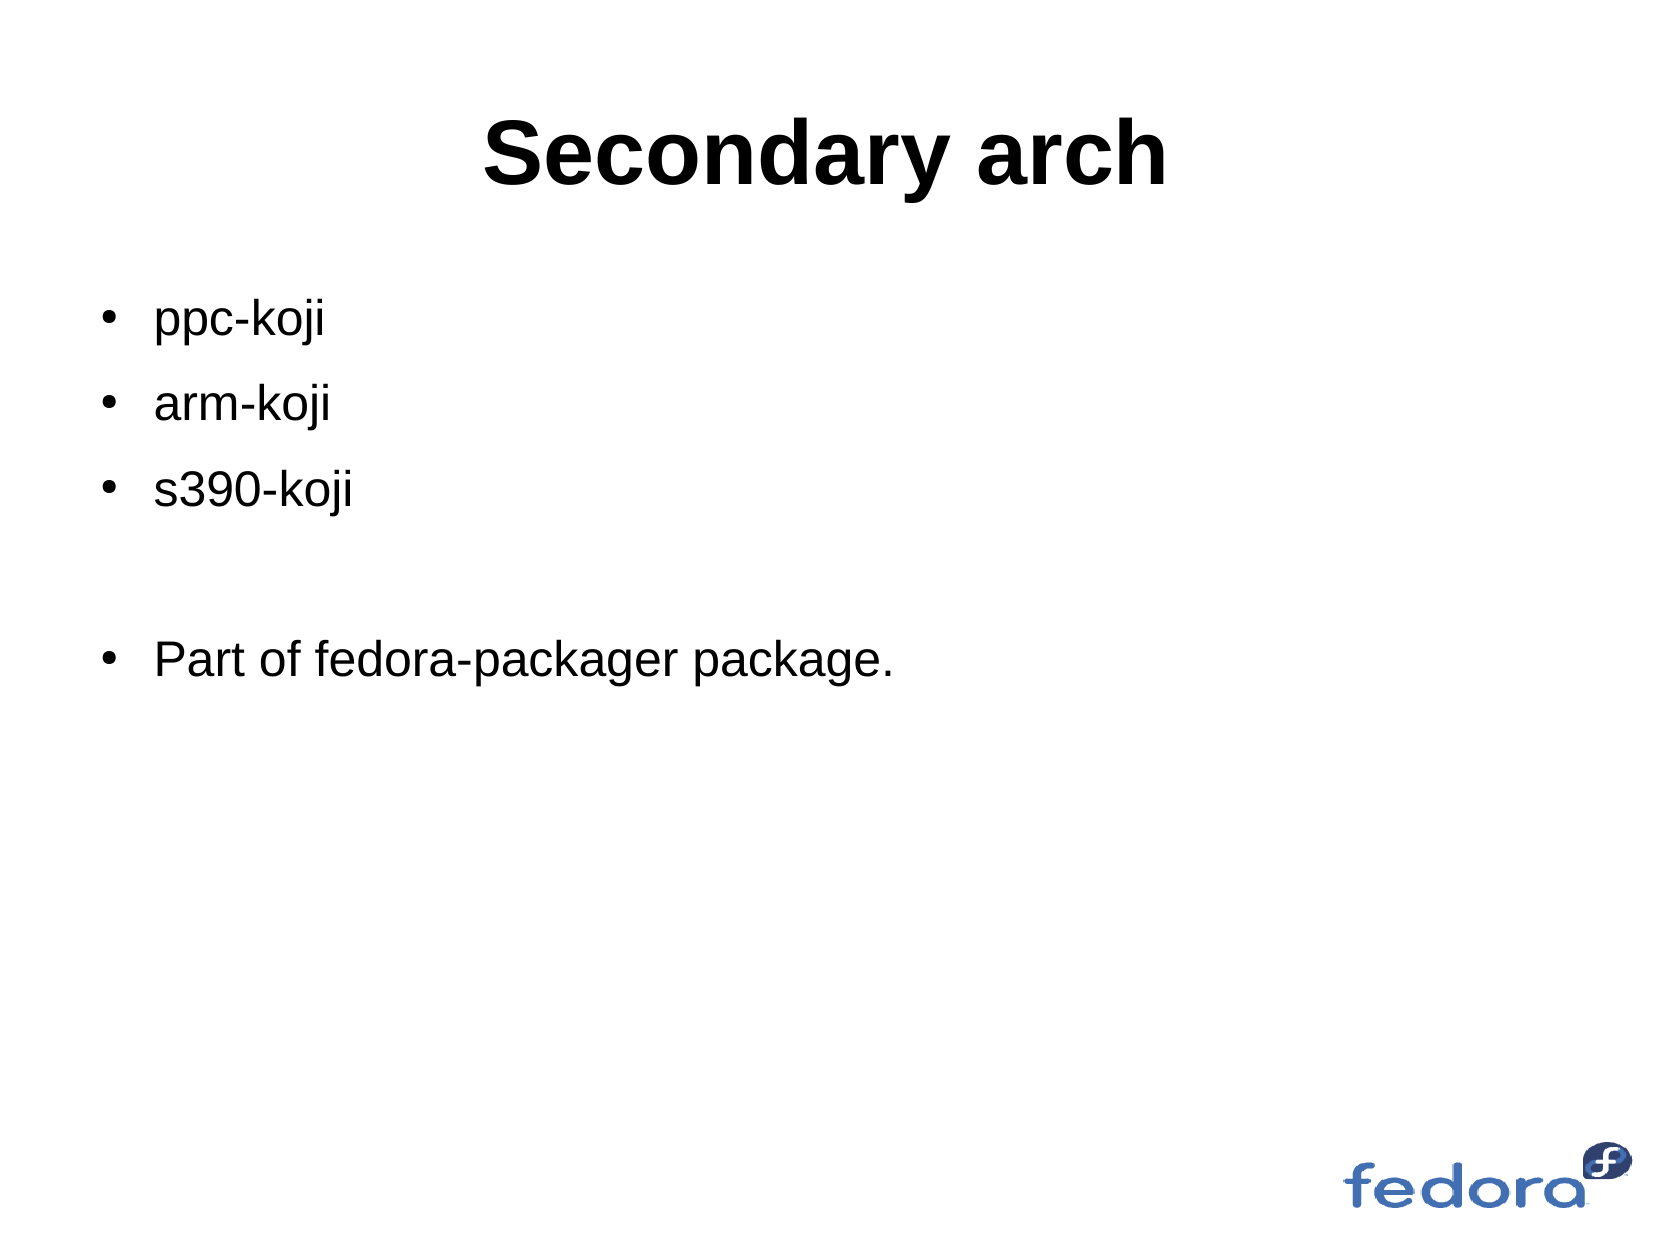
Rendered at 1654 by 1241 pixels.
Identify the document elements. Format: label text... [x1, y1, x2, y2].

title Secondary arch [82, 49, 1571, 257]
picture [1332, 1124, 1651, 1227]
list ppc-koji arm-koji s390-koji Part of fedora-packager package. [82, 290, 1571, 1109]
